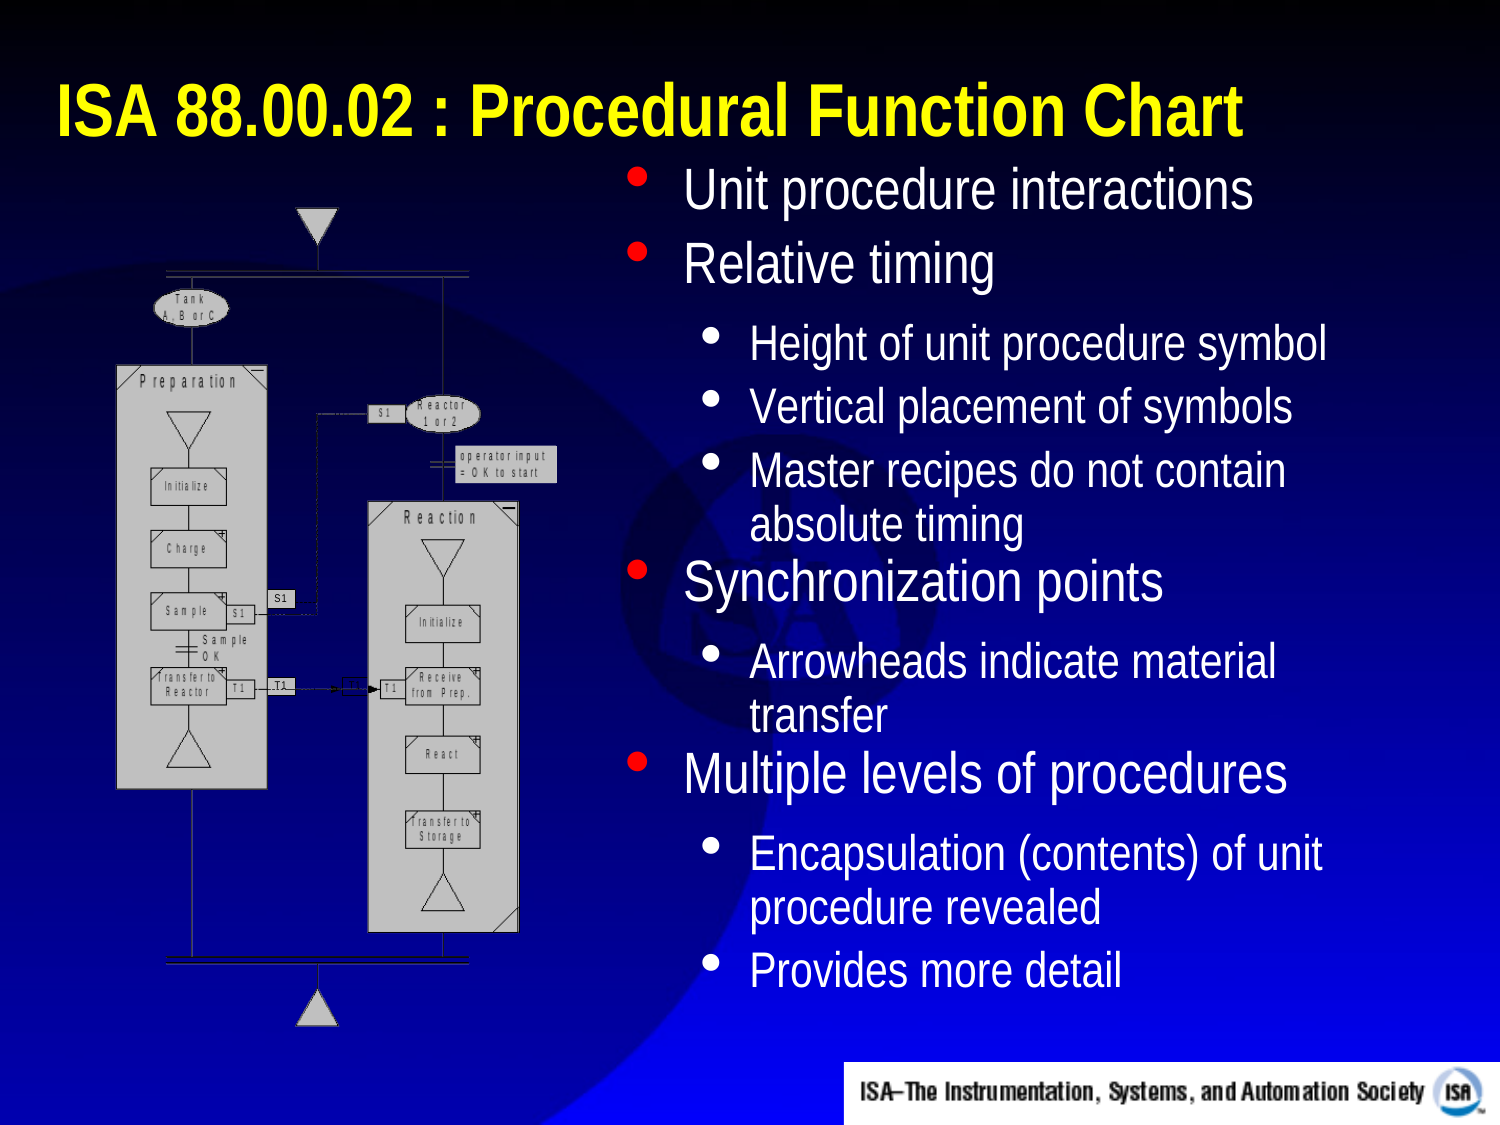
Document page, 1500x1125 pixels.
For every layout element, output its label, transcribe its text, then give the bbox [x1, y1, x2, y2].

chart [75, 204, 595, 1038]
list Unit procedure interactions Relative timing Height of unit procedure symbol Vertical placement of symbols Master recipes do not contain absolute timing Synchronization points Arrowheads indicate material transfer Multiple levels of procedures Encapsulation (contents) of unit procedure revealed Provides more detail [612, 162, 1426, 1125]
picture [0, 0, 1500, 1125]
title ISA 88.00.02 : Procedural Function Chart [41, 8, 1463, 204]
